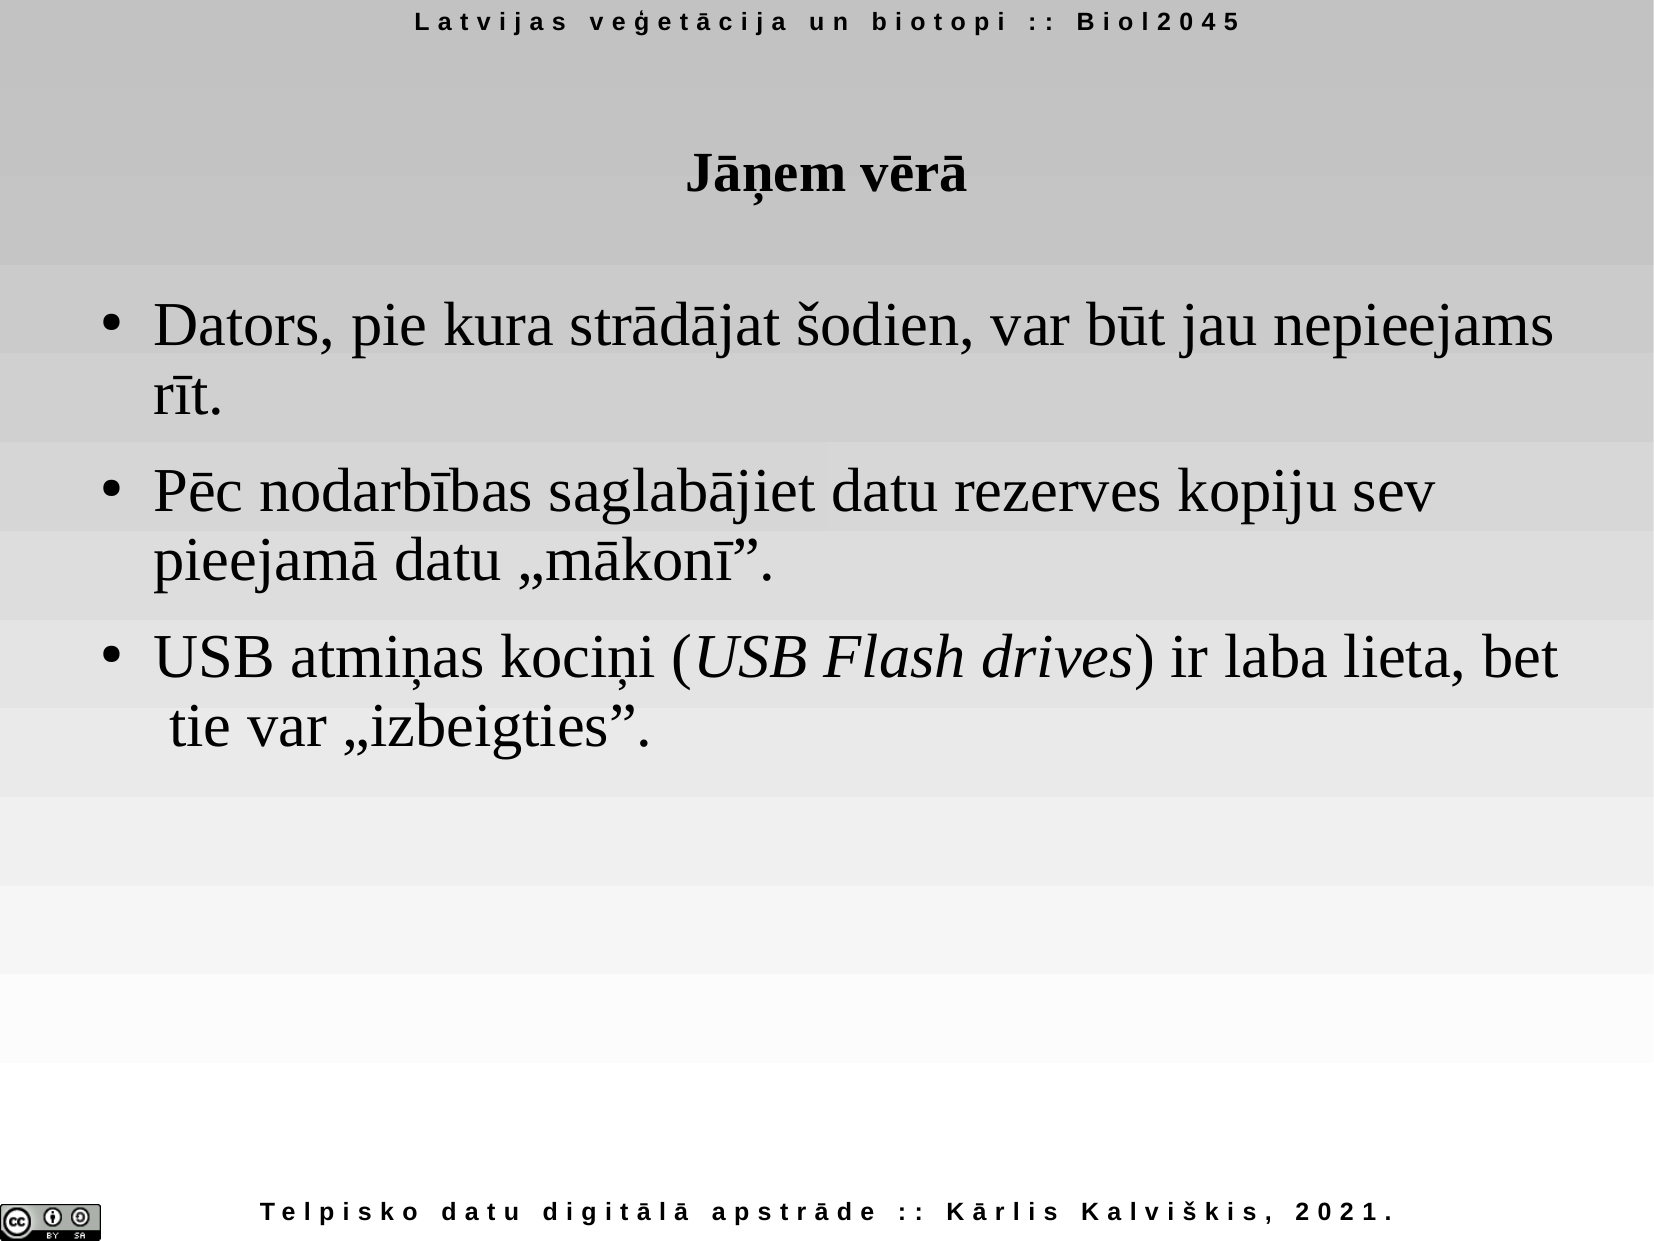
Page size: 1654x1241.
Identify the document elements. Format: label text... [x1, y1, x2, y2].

picture [0, 0, 1654, 1241]
text_box [82, 289, 1571, 1113]
title Jāņem vērā [29, 49, 1625, 296]
